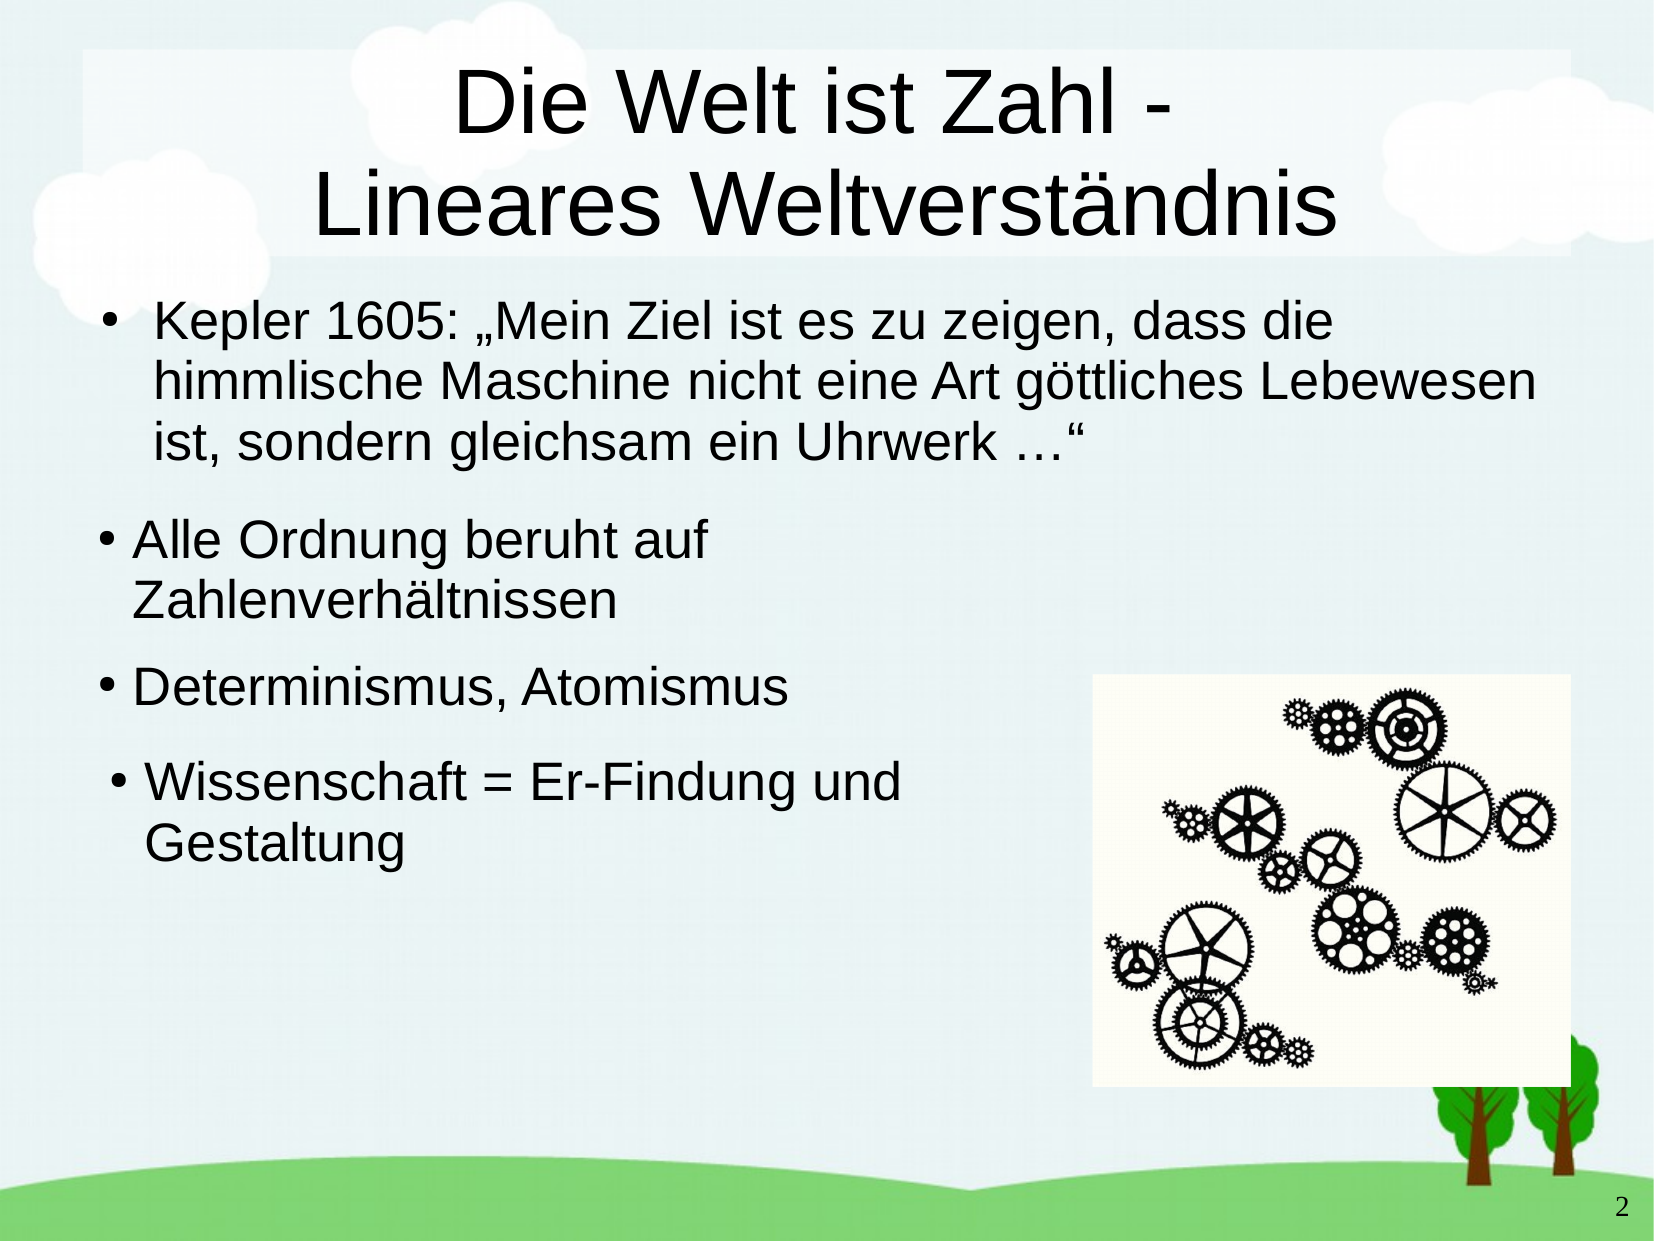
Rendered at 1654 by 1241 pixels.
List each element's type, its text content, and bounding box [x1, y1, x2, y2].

text_box Determinismus, Atomismus [82, 648, 1040, 724]
text_box Alle Ordnung beruht auf Zahlenverhältnissen [82, 501, 1087, 638]
text_box Wissenschaft = Er-Findung und Gestaltung [94, 744, 1028, 880]
list Kepler 1605: „Mein Ziel ist es zu zeigen, dass die himmlische Maschine nicht eine Art göttliches Lebewesen ist, sondern gleichsam ein Uhrwerk …“ [82, 290, 1571, 485]
picture [0, 0, 1654, 1241]
title Die Welt ist Zahl - Lineares Weltverständnis [82, 49, 1571, 257]
